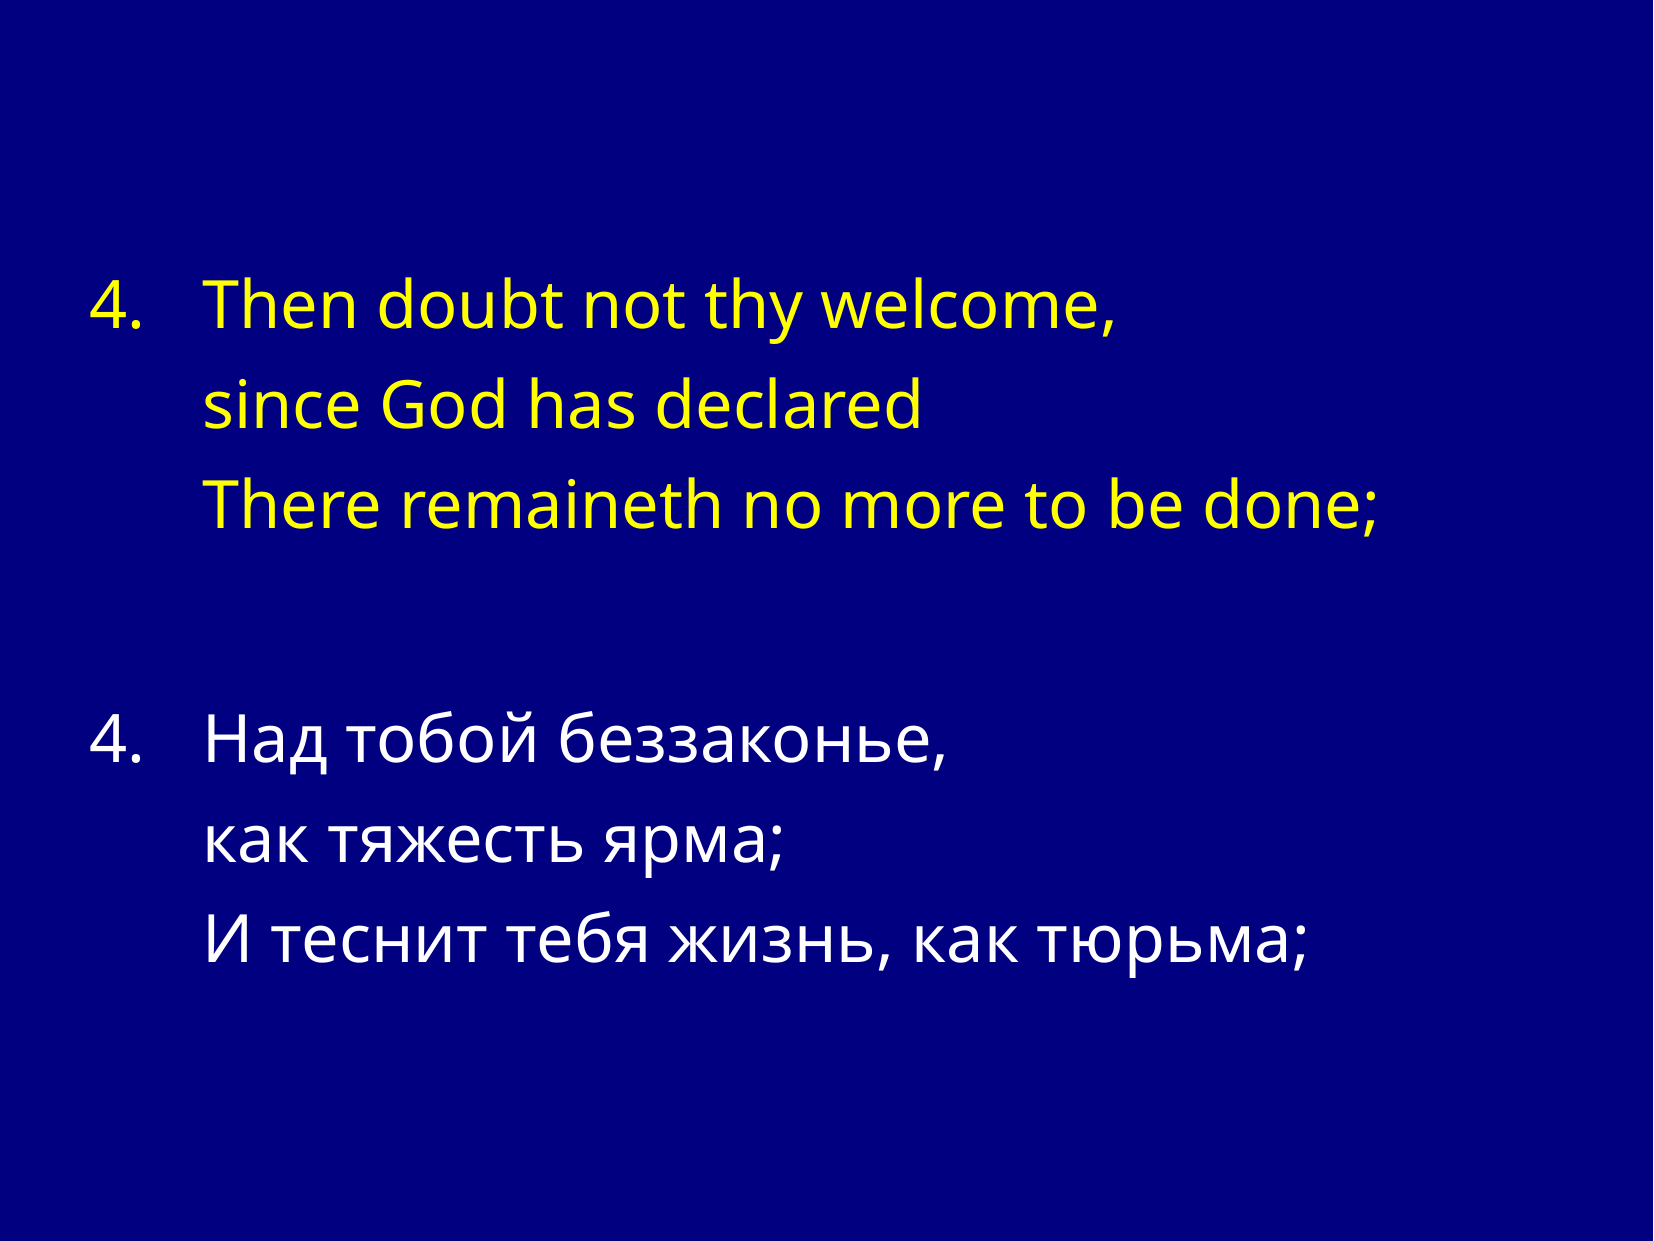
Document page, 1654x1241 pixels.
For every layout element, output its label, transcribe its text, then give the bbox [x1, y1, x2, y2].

text_box 4. Then doubt not thy welcome, since God has declared There remaineth no more to be done; [75, 150, 1576, 638]
text_box 4. Над тобой беззаконье, как тяжесть ярма; И теснит тебя жизнь, как тюрьма; [75, 675, 1576, 1163]
